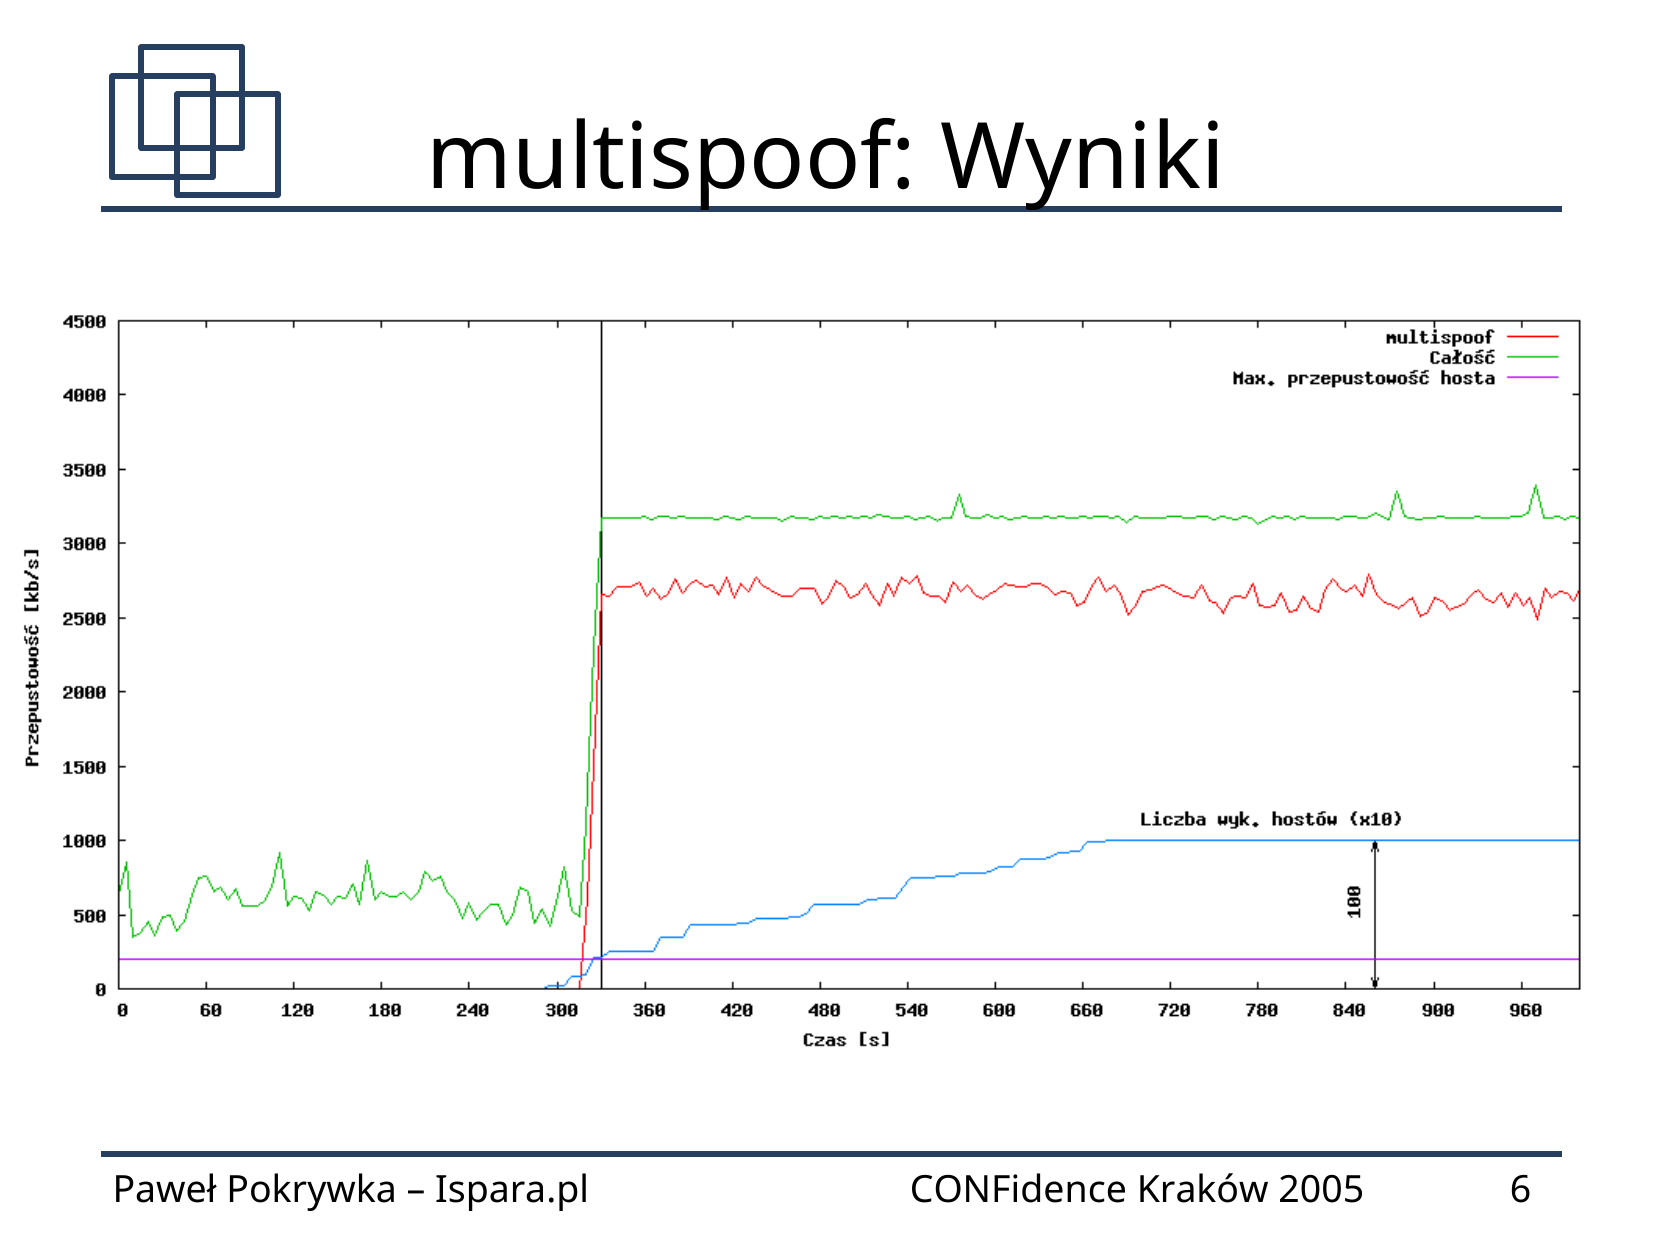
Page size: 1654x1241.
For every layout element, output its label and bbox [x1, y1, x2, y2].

picture [12, 300, 1612, 1051]
